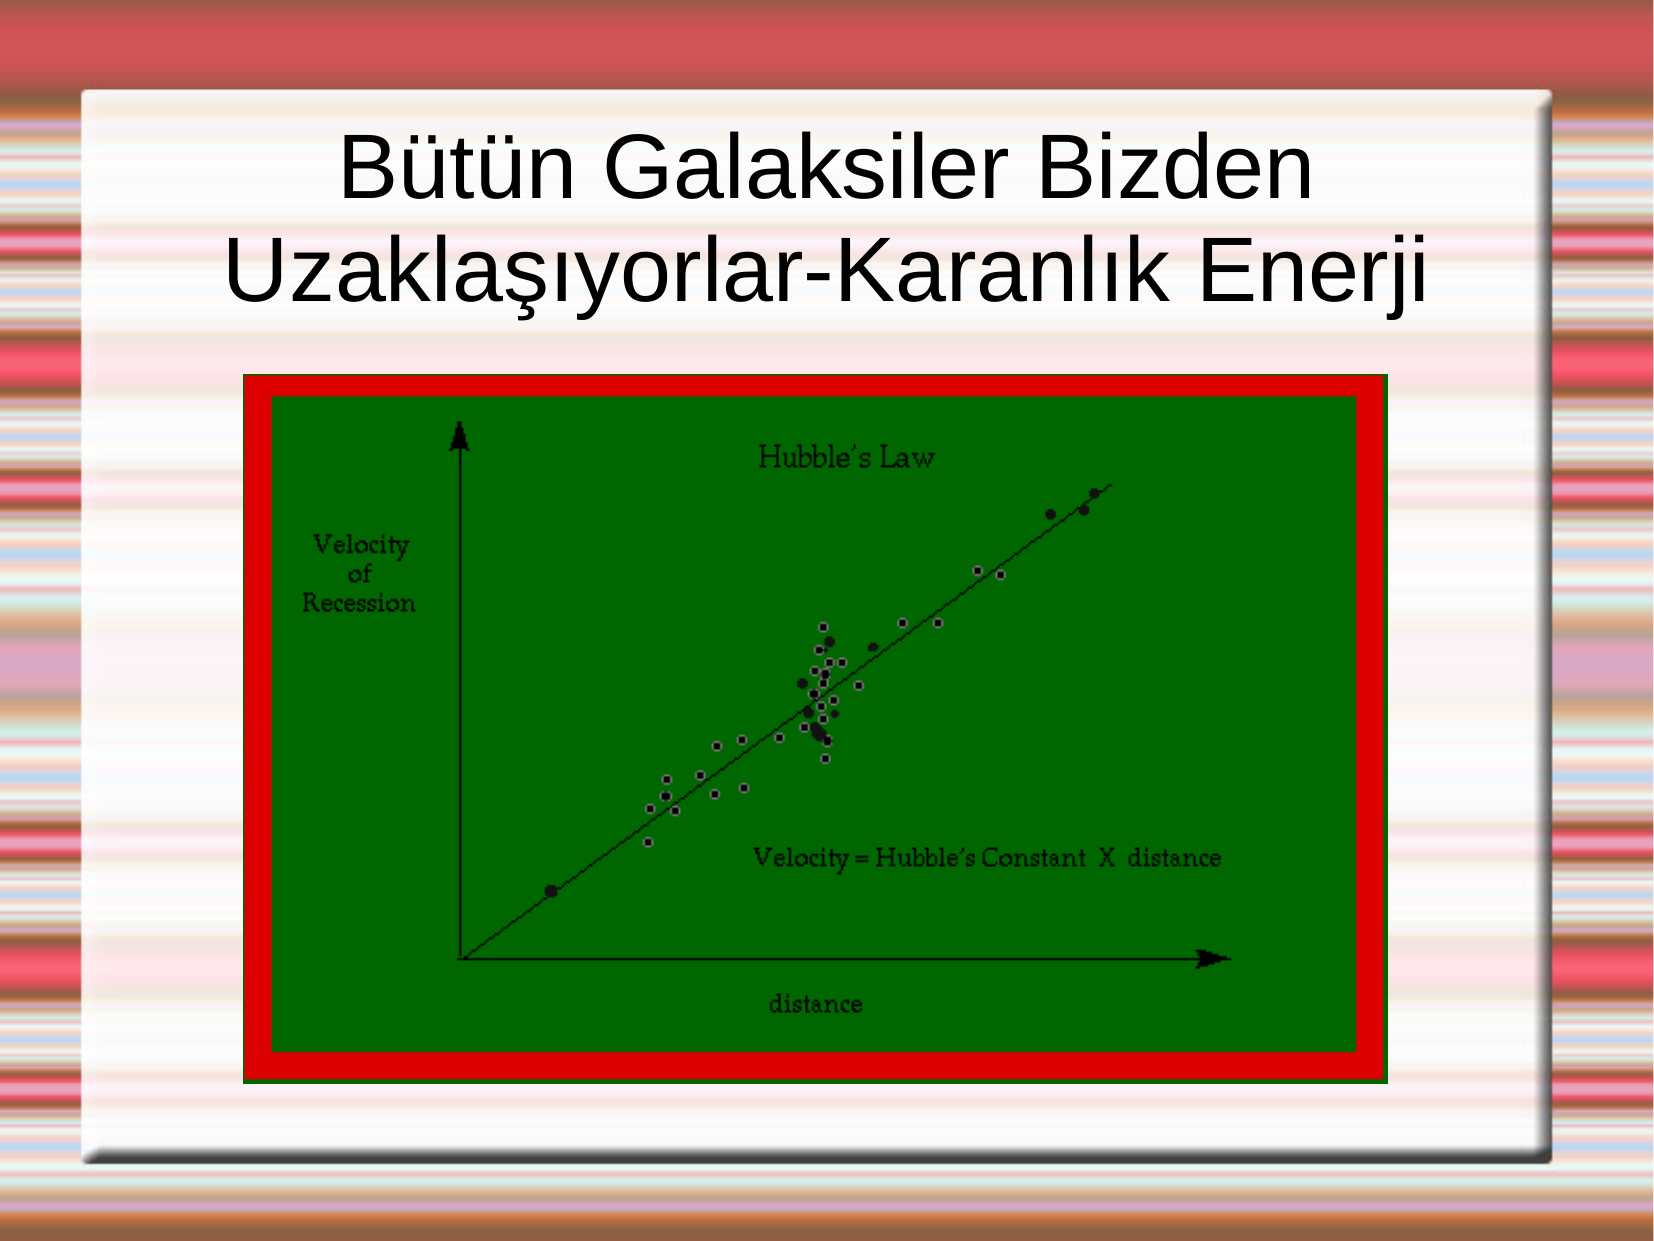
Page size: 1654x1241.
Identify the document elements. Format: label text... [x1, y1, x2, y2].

picture [0, 0, 1654, 1241]
title Bütün Galaksiler Bizden Uzaklaşıyorlar-Karanlık Enerji [121, 115, 1534, 321]
